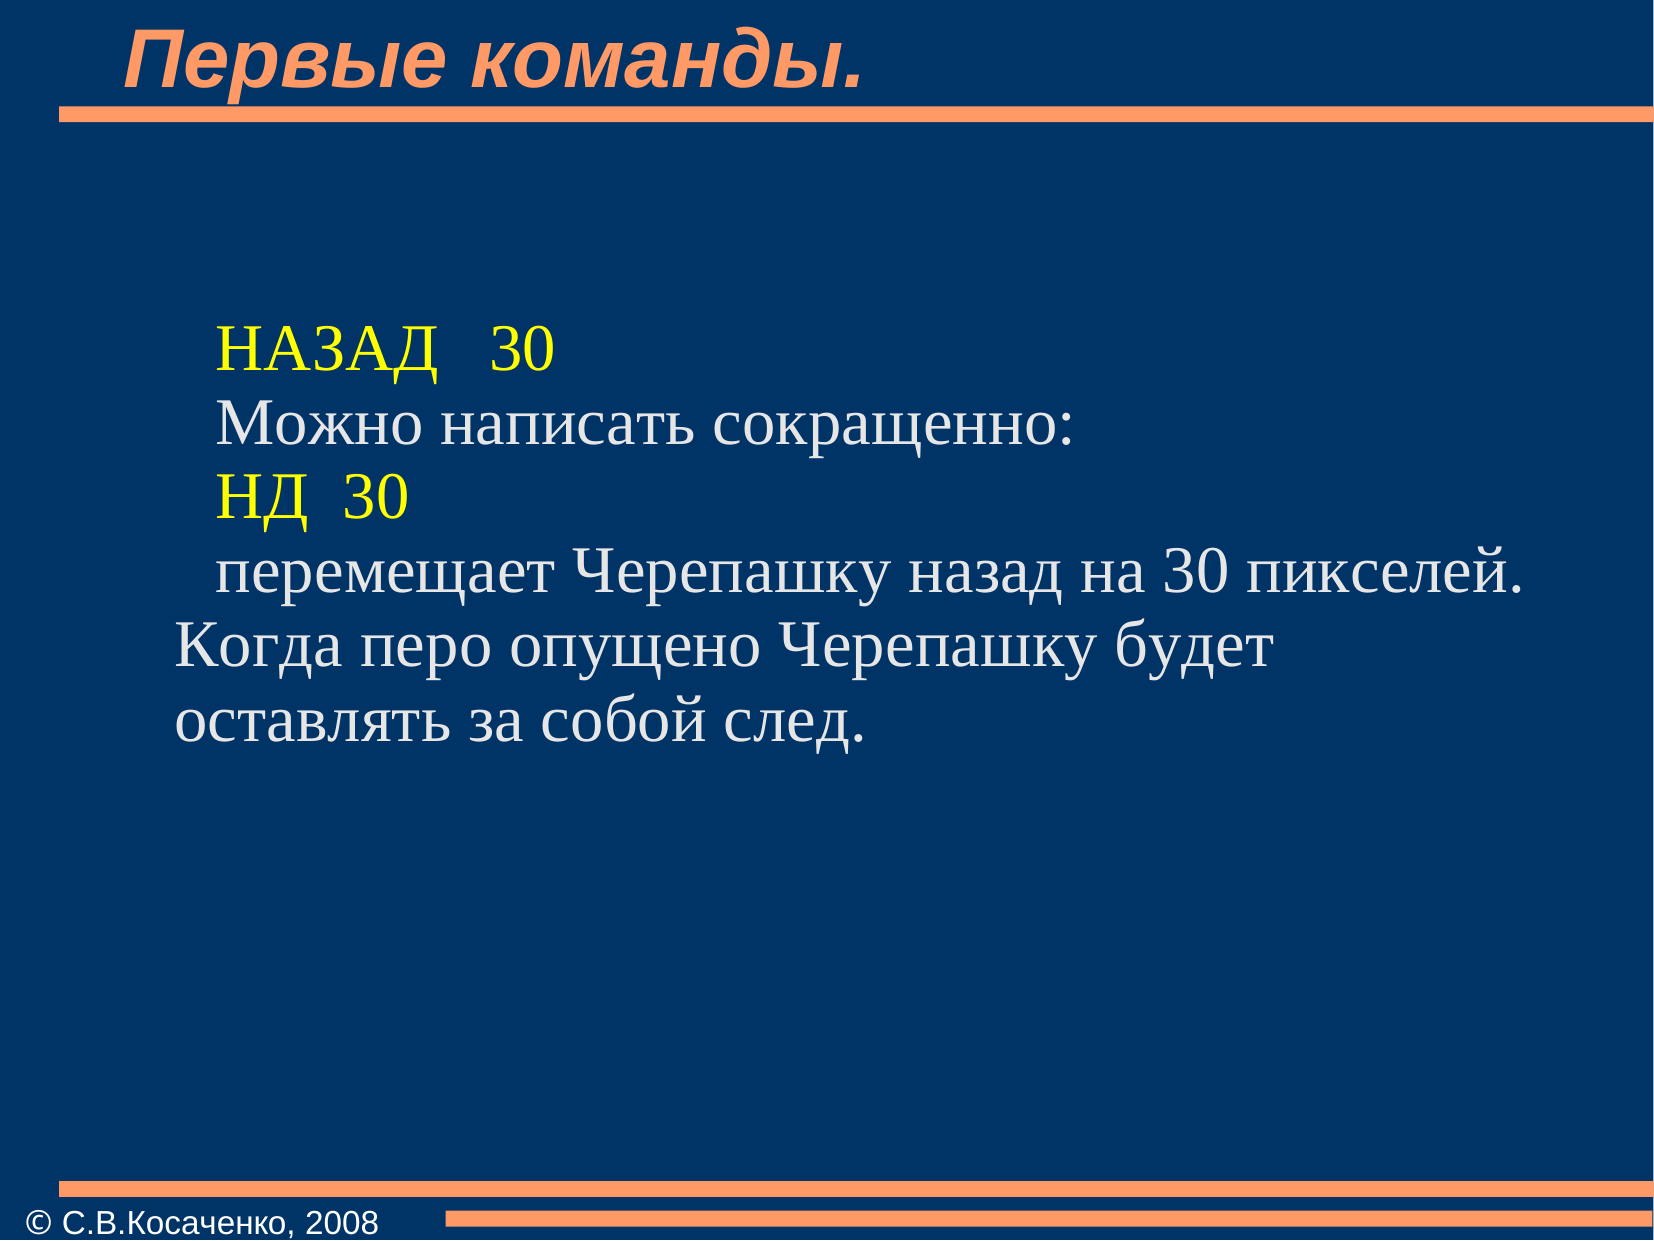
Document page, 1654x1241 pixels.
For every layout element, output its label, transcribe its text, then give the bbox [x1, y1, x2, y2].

list НАЗАД 30 Можно написать сокращенно: НД 30 перемещает Черепашку назад на 30 пикселей. Когда перо опущено Черепашку будет оставлять за собой след. [174, 311, 1565, 1093]
title Первые команды. [123, 0, 1536, 119]
